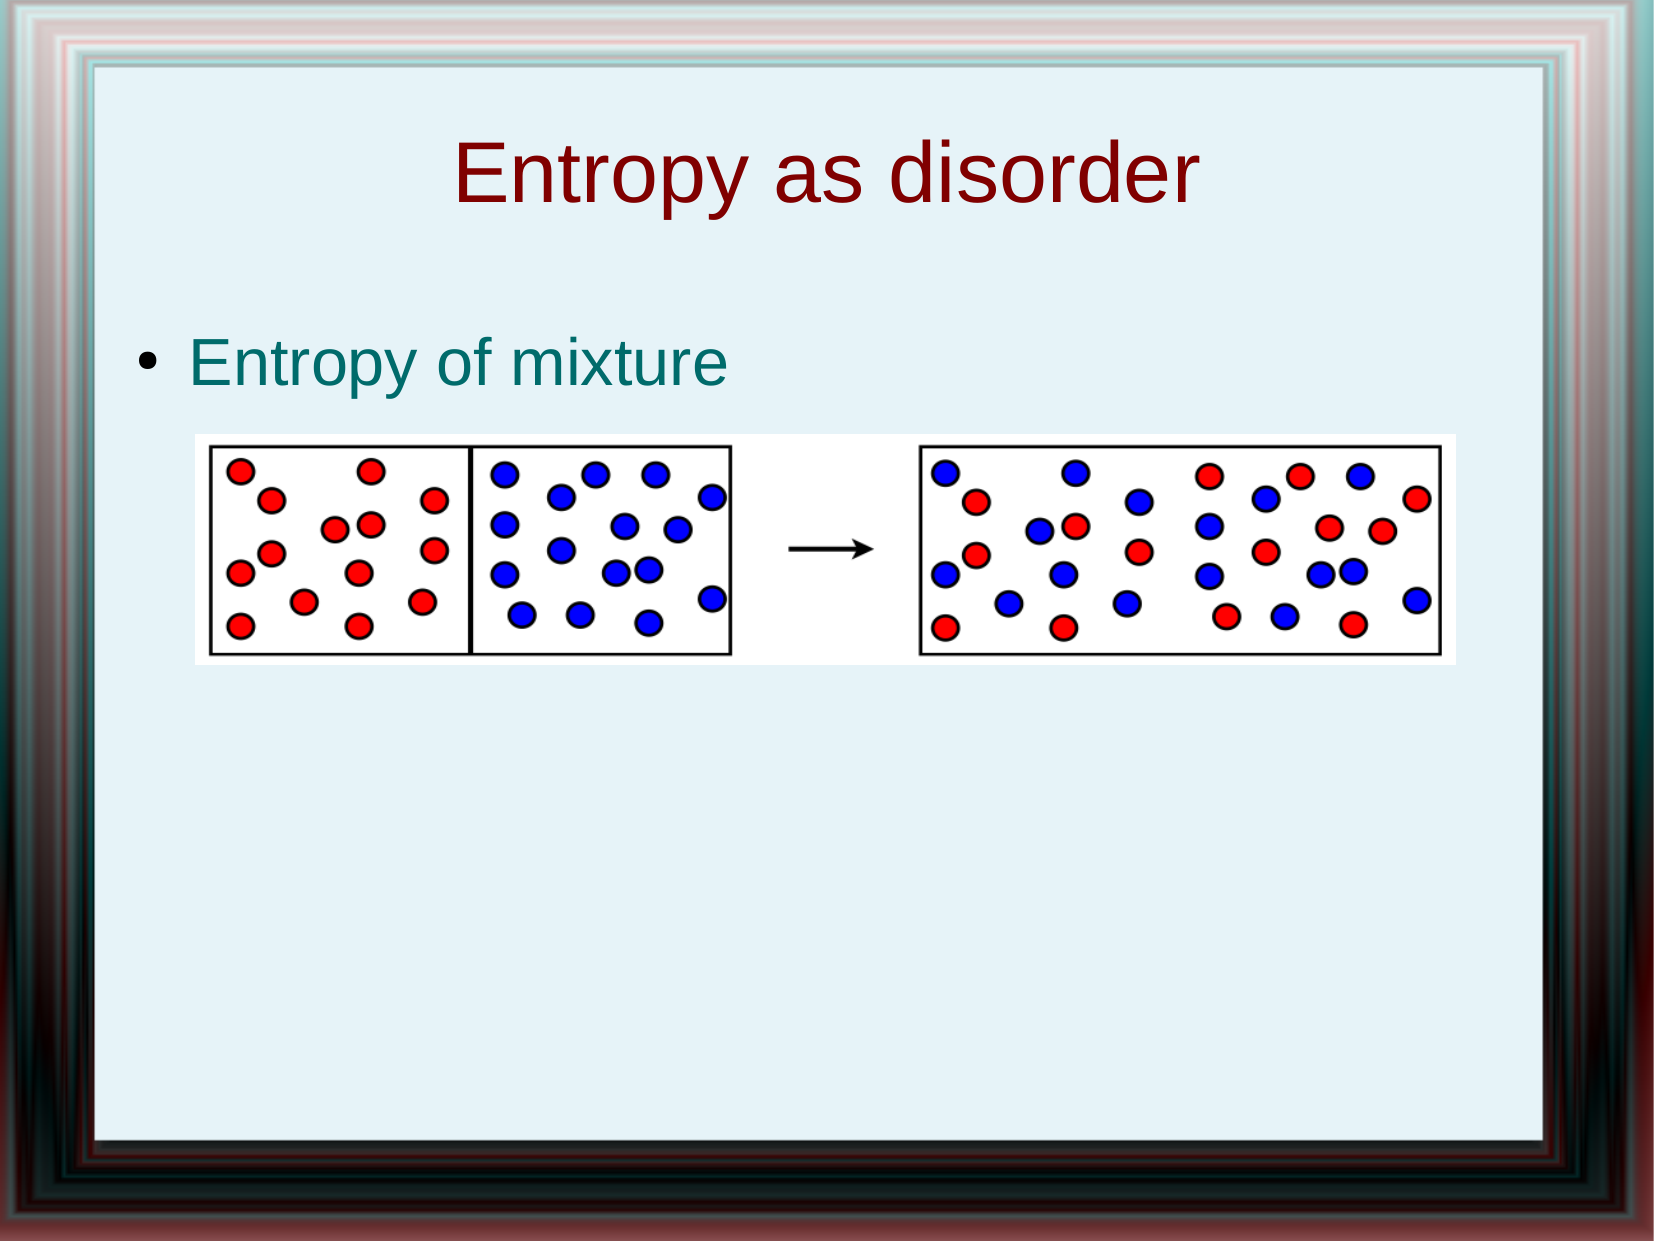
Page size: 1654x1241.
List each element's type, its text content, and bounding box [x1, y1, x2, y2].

picture [0, 0, 1654, 1241]
list Entropy of mixture [118, 324, 1506, 945]
title Entropy as disorder [118, 88, 1536, 257]
